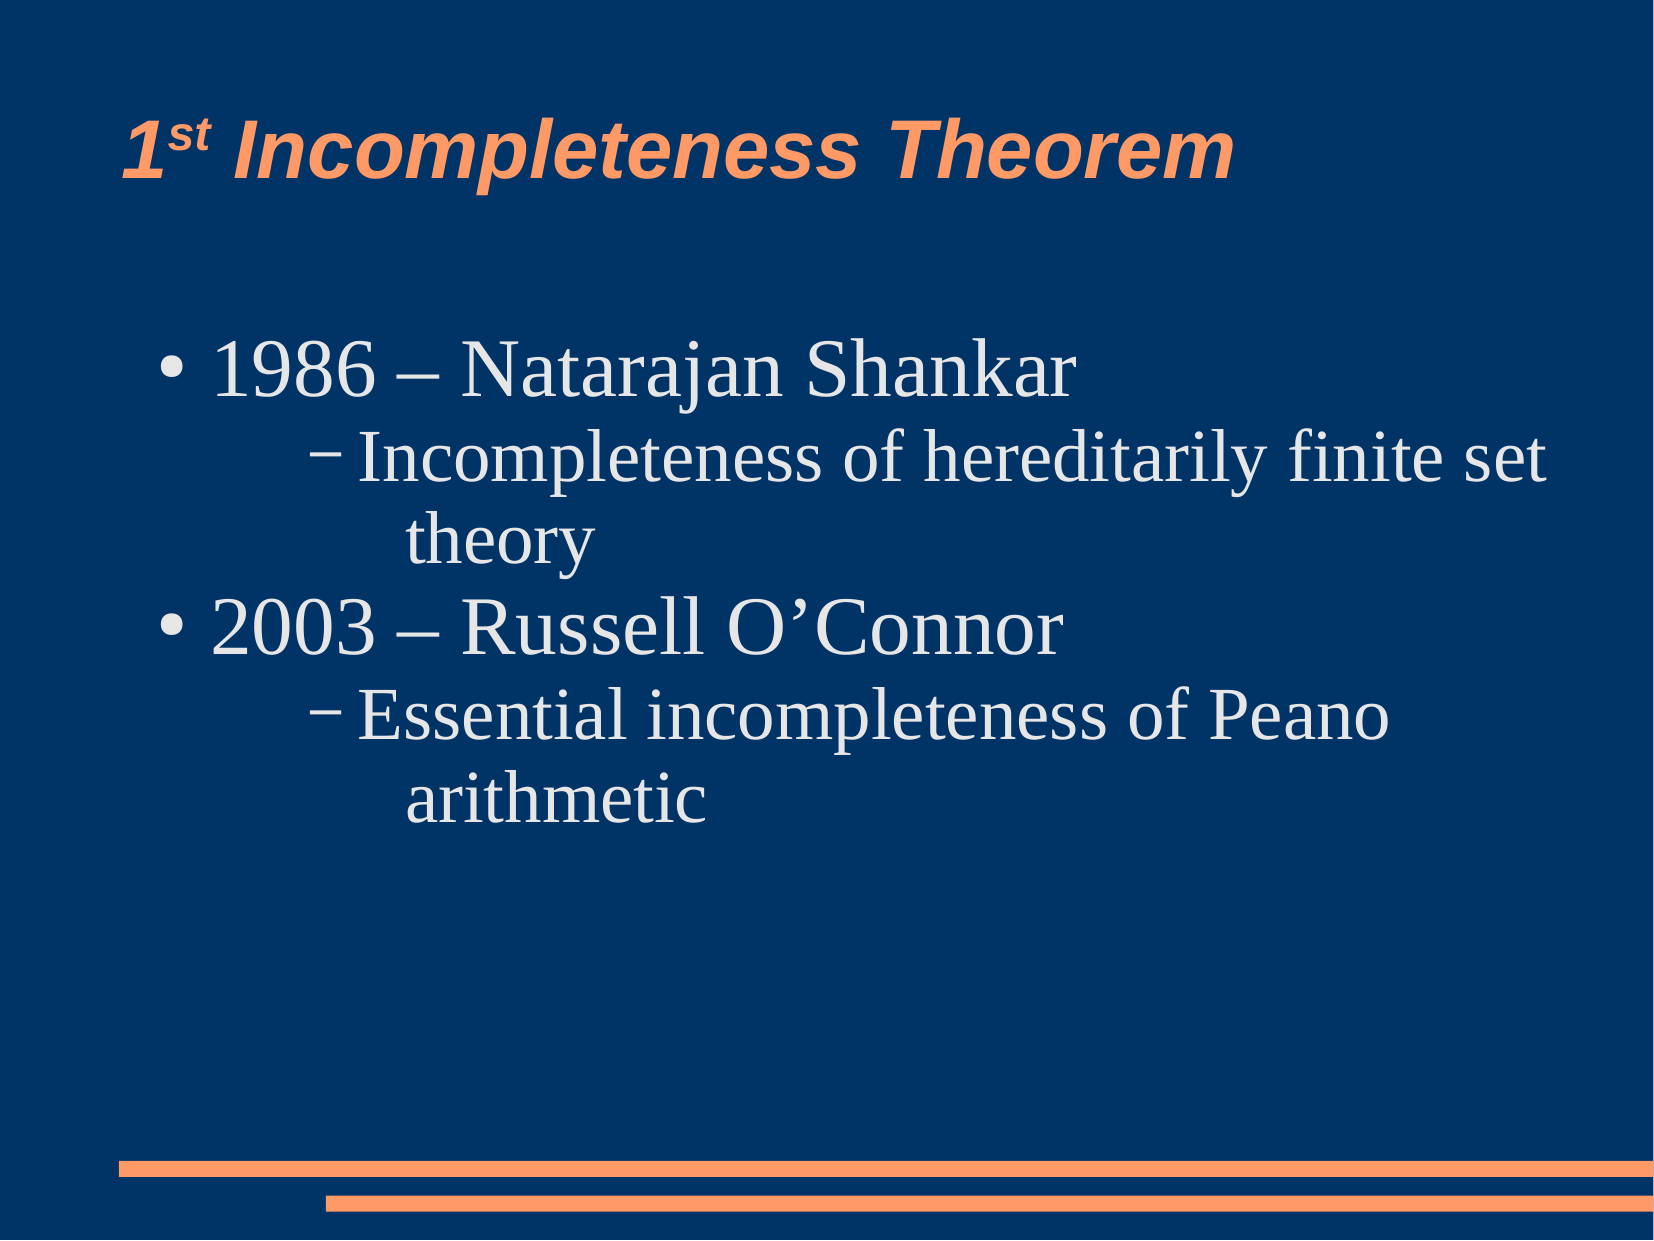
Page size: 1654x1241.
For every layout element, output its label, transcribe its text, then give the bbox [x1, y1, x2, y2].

title 1st Incompleteness Theorem [121, 46, 1534, 254]
list 1986 – Natarajan Shankar Incompleteness of hereditarily finite set theory 2003 – Russell O’Connor Essential incompleteness of Peano arithmetic [121, 322, 1561, 1133]
